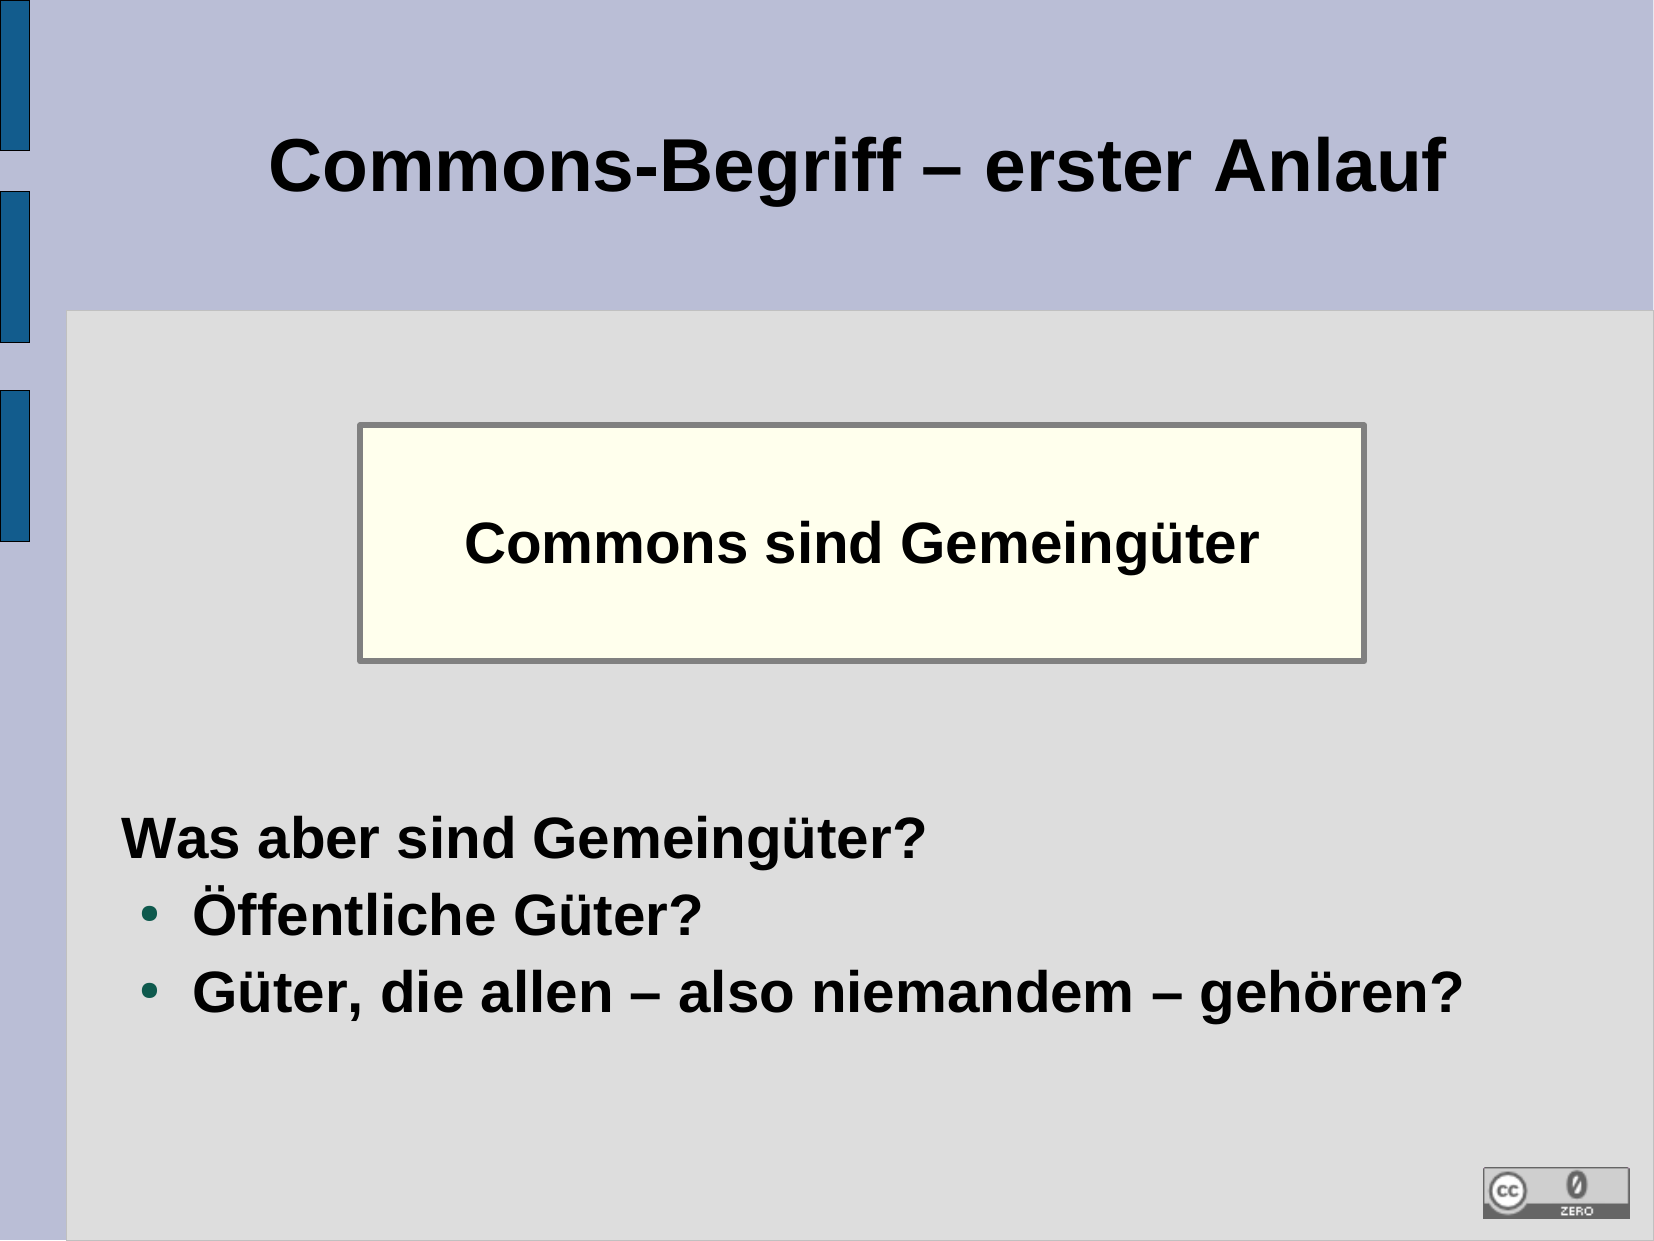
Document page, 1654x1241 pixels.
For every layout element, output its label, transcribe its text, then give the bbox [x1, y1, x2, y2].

title Commons-Begriff – erster Anlauf [121, 61, 1595, 269]
list Was aber sind Gemeingüter? Öffentliche Güter? Güter, die allen – also niemandem – gehören? [121, 344, 1595, 1152]
picture [1483, 1167, 1630, 1219]
